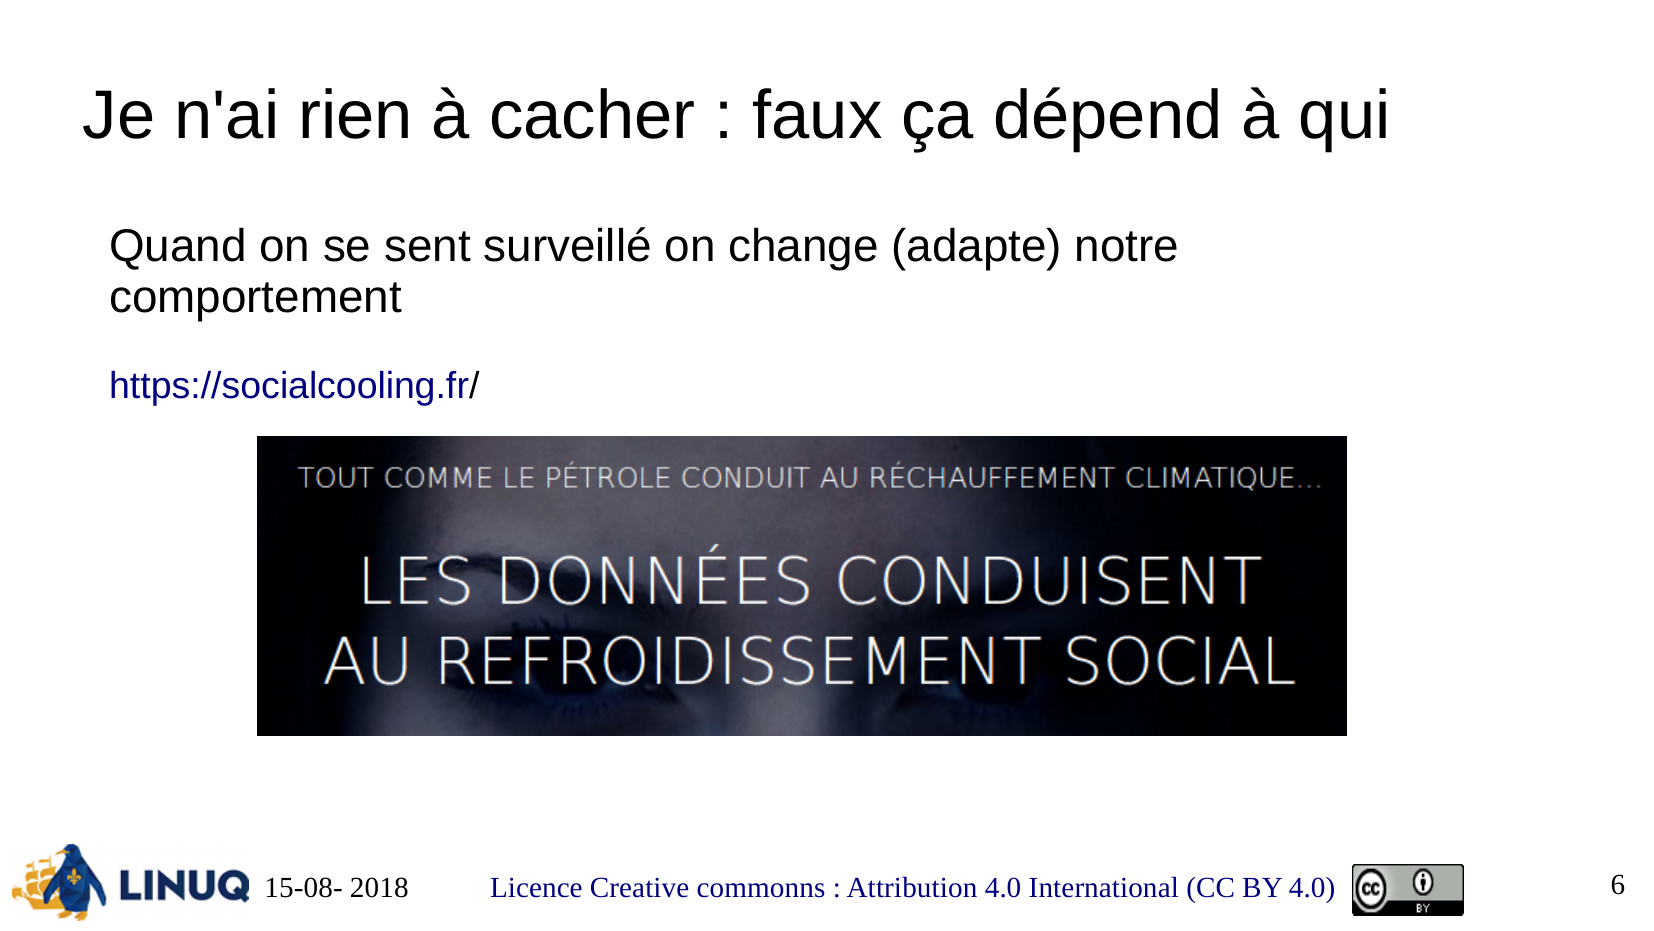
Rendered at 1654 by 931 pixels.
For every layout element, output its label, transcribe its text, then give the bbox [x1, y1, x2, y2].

text_box Quand on se sent surveillé on change (adapte) notre comportement https://socialcooling.fr/ [94, 212, 1494, 787]
picture [11, 844, 249, 921]
title Je n'ai rien à cacher : faux ça dépend à qui [82, 37, 1571, 193]
picture [257, 436, 1347, 736]
picture [1352, 864, 1464, 916]
